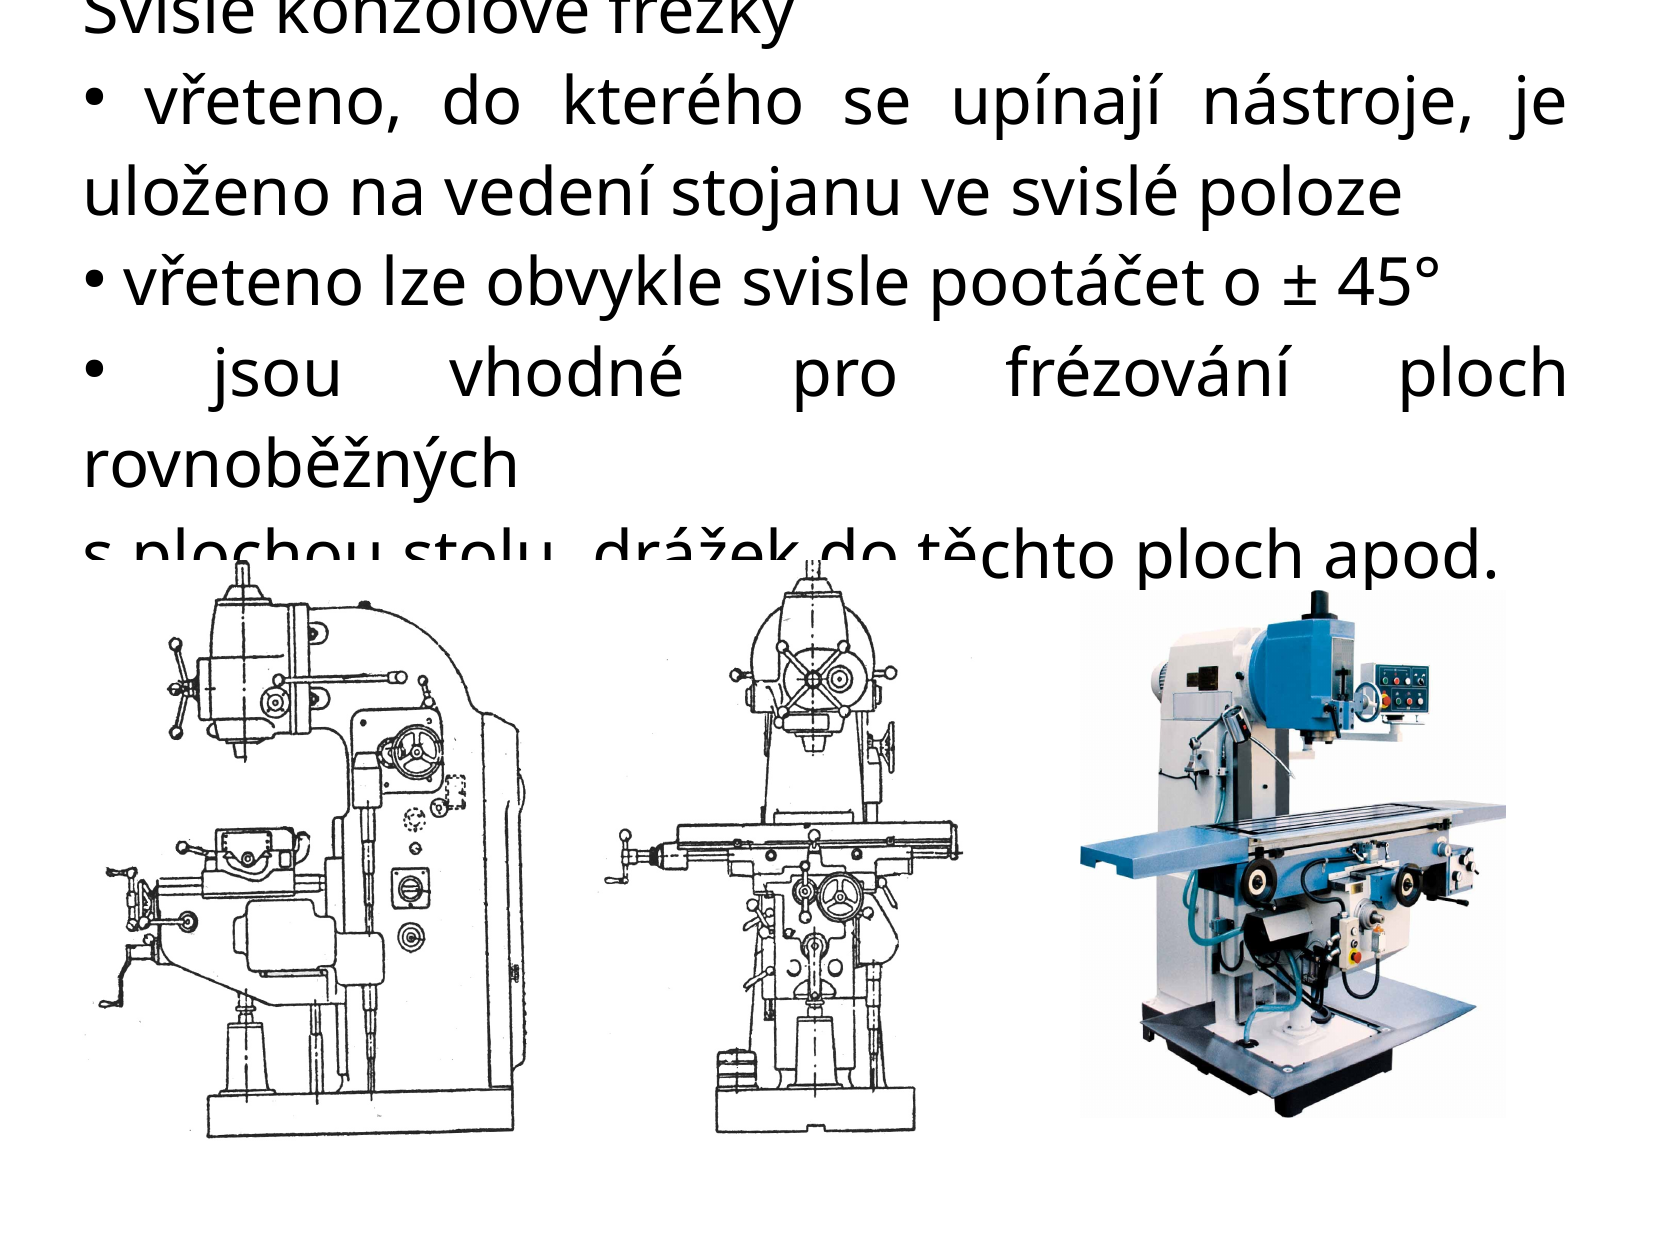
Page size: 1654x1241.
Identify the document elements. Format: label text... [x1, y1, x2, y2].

subtitle Svislé konzolové frézky vřeteno, do kterého se upínají nástroje, je uloženo na vedení stojanu ve svislé poloze vřeteno lze obvykle svisle pootáčet o ± 45° jsou vhodné pro frézování ploch rovnoběžných s plochou stolu, drážek do těchto ploch apod. [82, 47, 1571, 1111]
picture [82, 560, 975, 1152]
picture [1080, 590, 1506, 1118]
